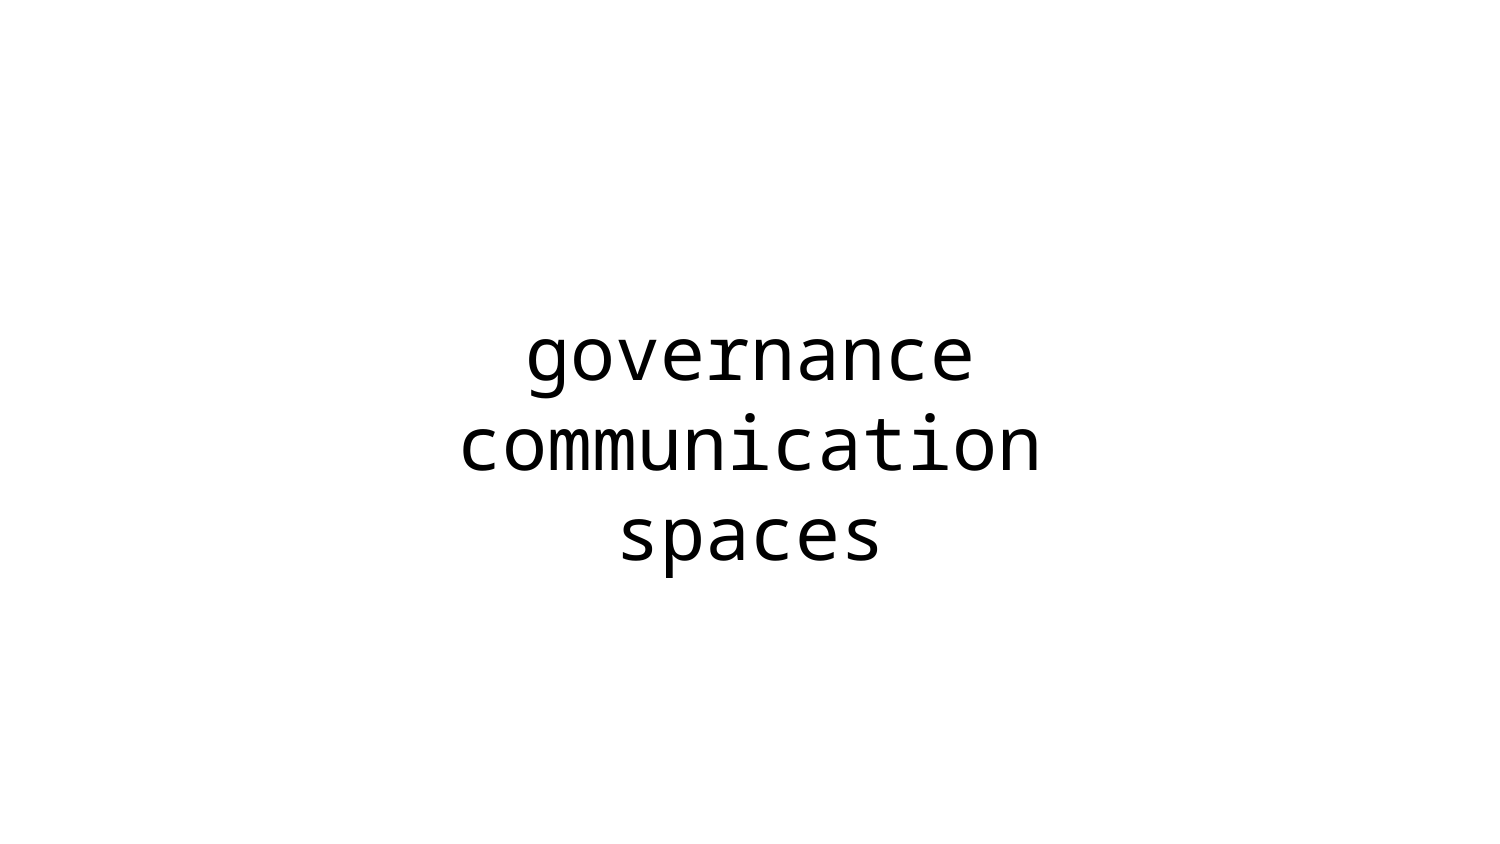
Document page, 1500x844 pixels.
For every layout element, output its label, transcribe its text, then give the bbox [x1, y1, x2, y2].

title governance communication spaces [51, 253, 1449, 591]
